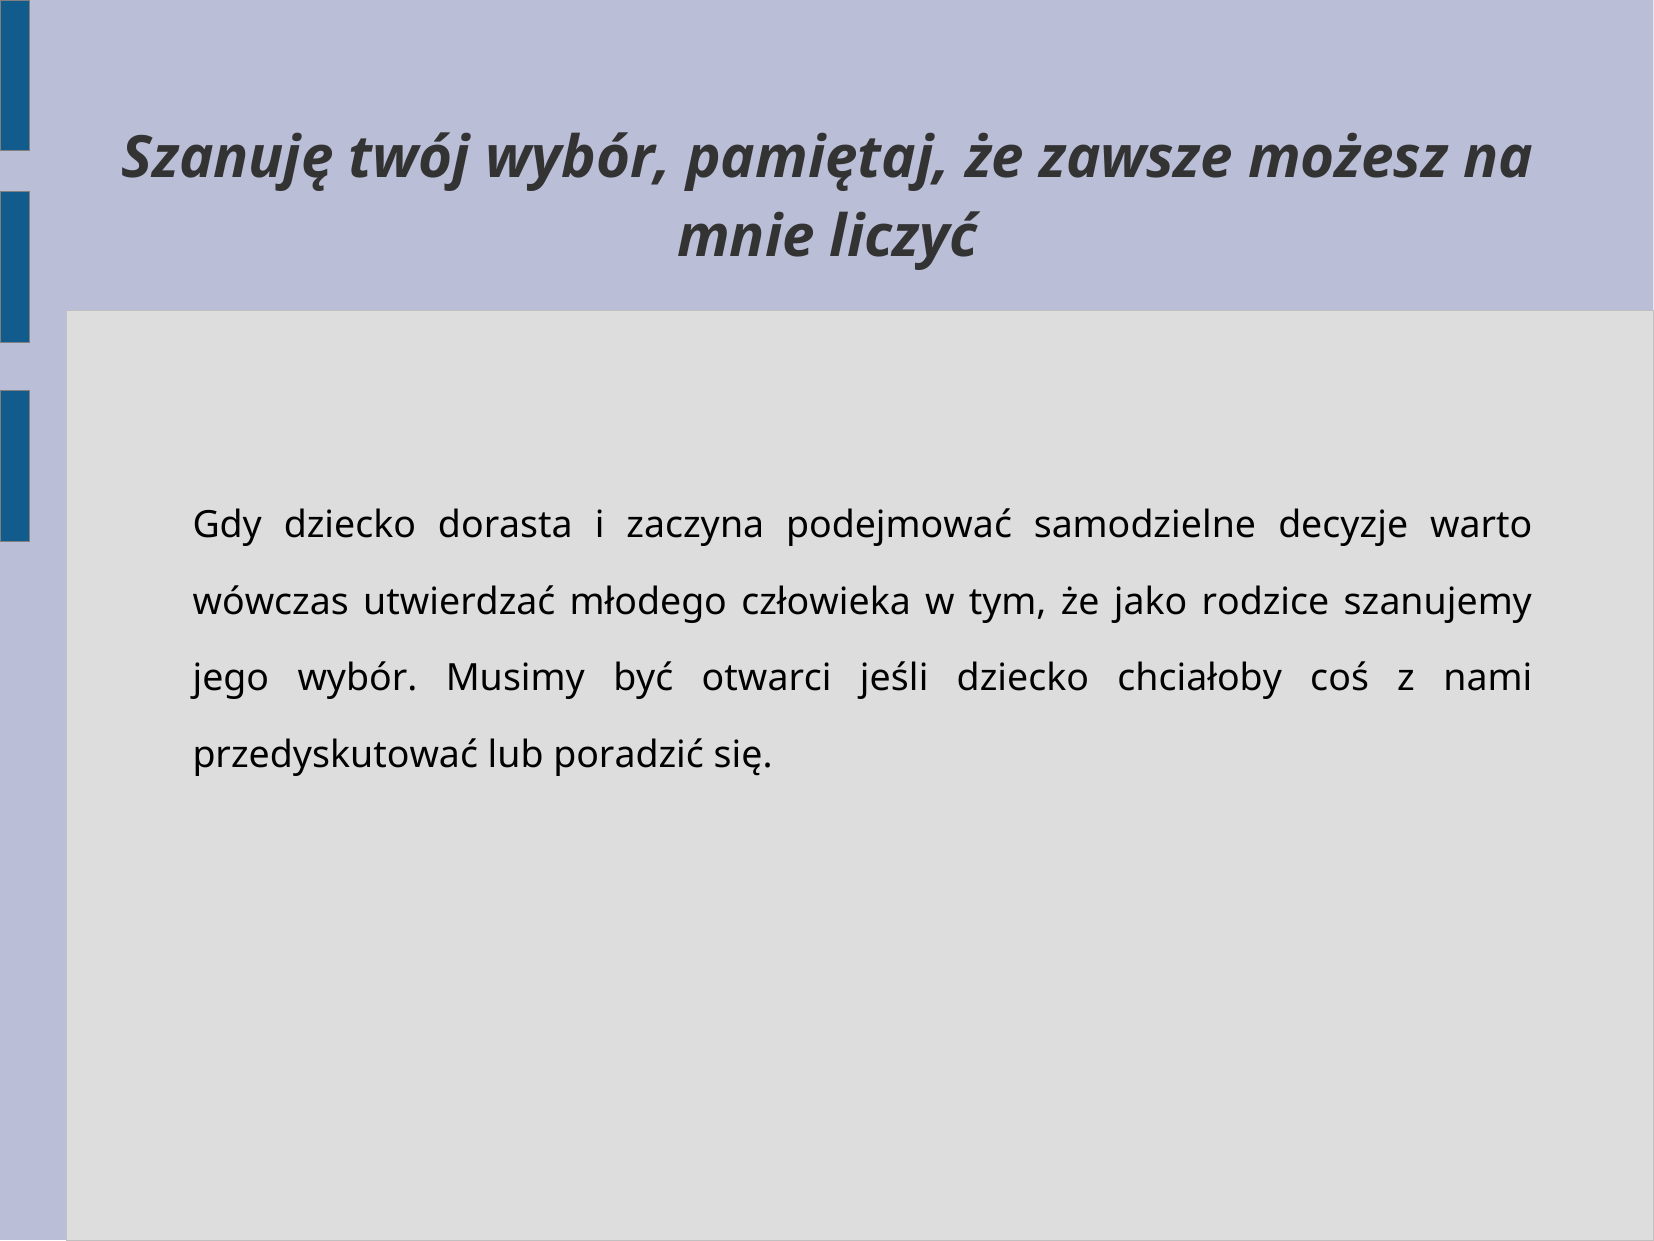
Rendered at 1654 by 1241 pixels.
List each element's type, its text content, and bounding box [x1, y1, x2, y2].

list Gdy dziecko dorasta i zaczyna podejmować samodzielne decyzje warto wówczas utwierdzać młodego człowieka w tym, że jako rodzice szanujemy jego wybór. Musimy być otwarci jeśli dziecko chciałoby coś z nami przedyskutować lub poradzić się. [121, 344, 1534, 1126]
title Szanuję twój wybór, pamiętaj, że zawsze możesz na mnie liczyć [121, 91, 1534, 299]
